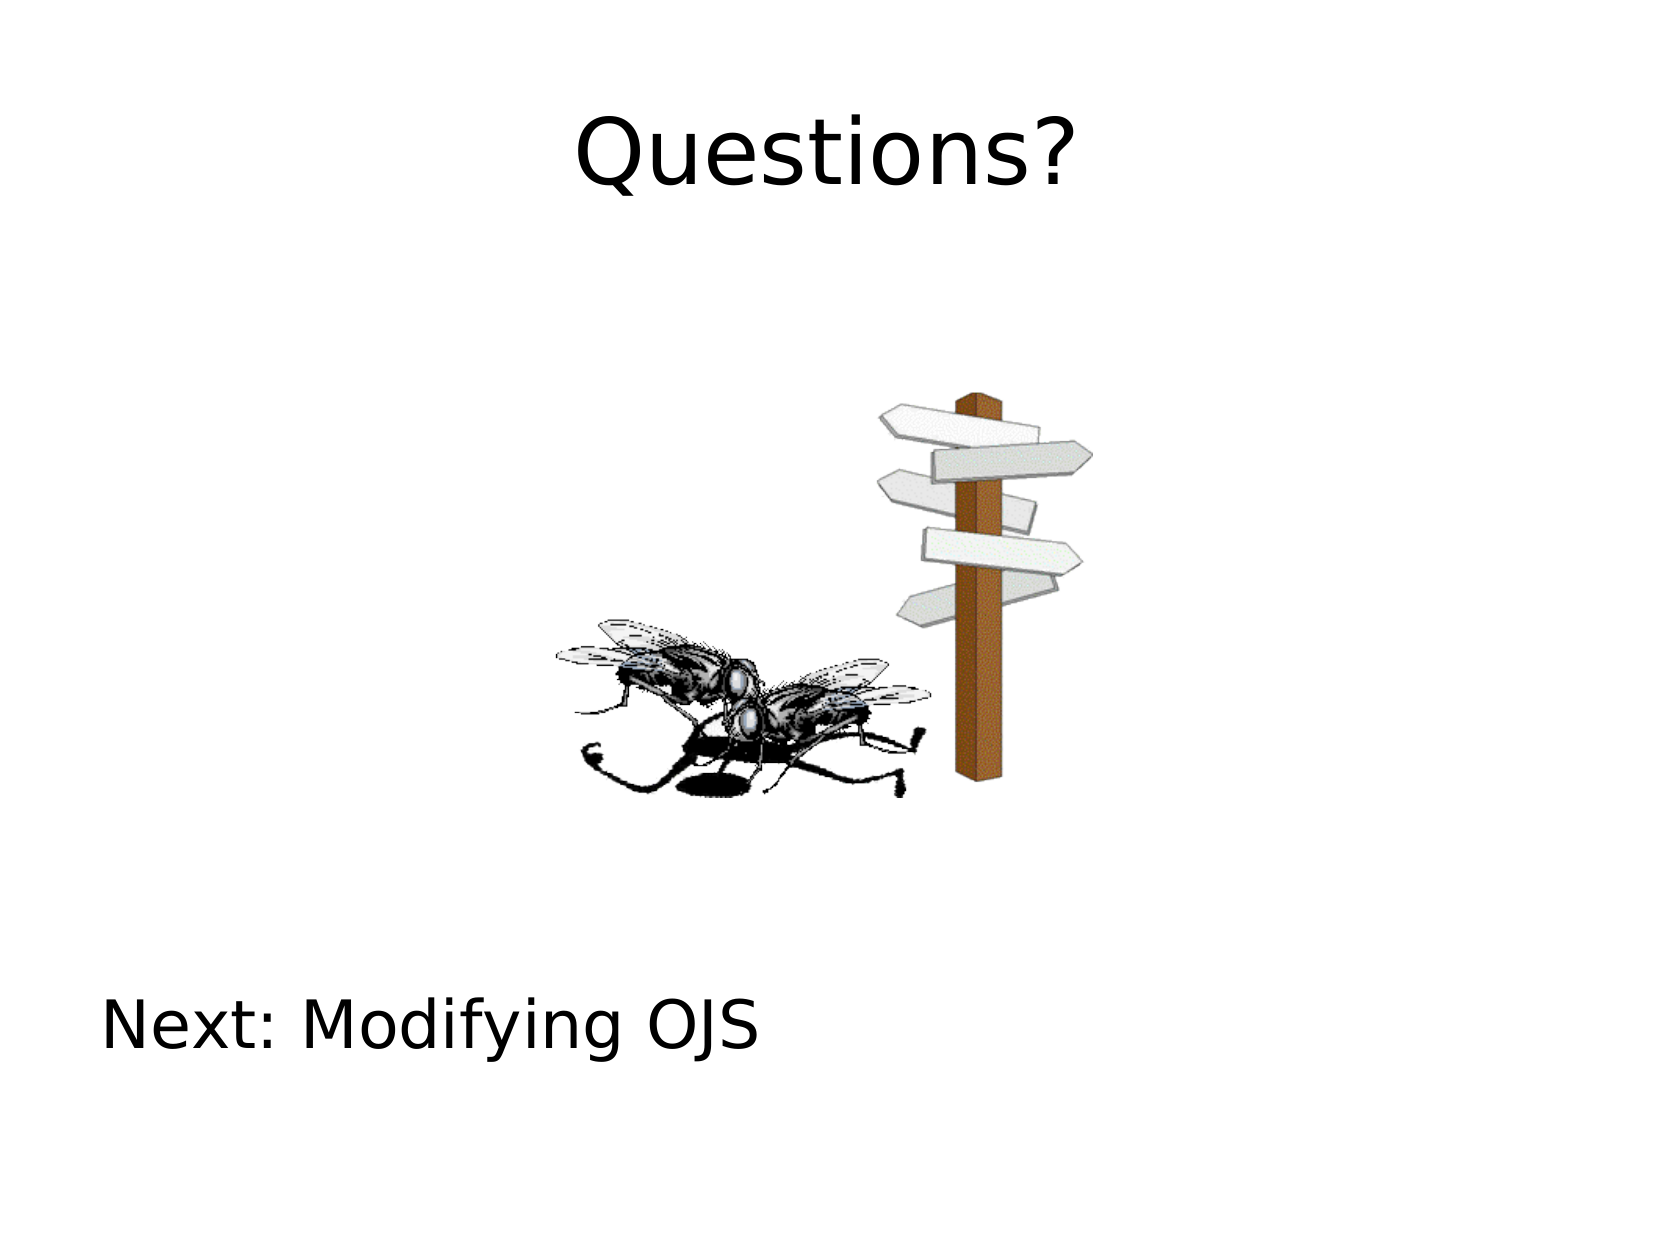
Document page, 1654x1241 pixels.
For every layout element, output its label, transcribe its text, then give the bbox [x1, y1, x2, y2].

picture [545, 391, 1093, 798]
title Questions? [82, 49, 1571, 257]
list Next: Modifying OJS [82, 987, 1571, 1111]
